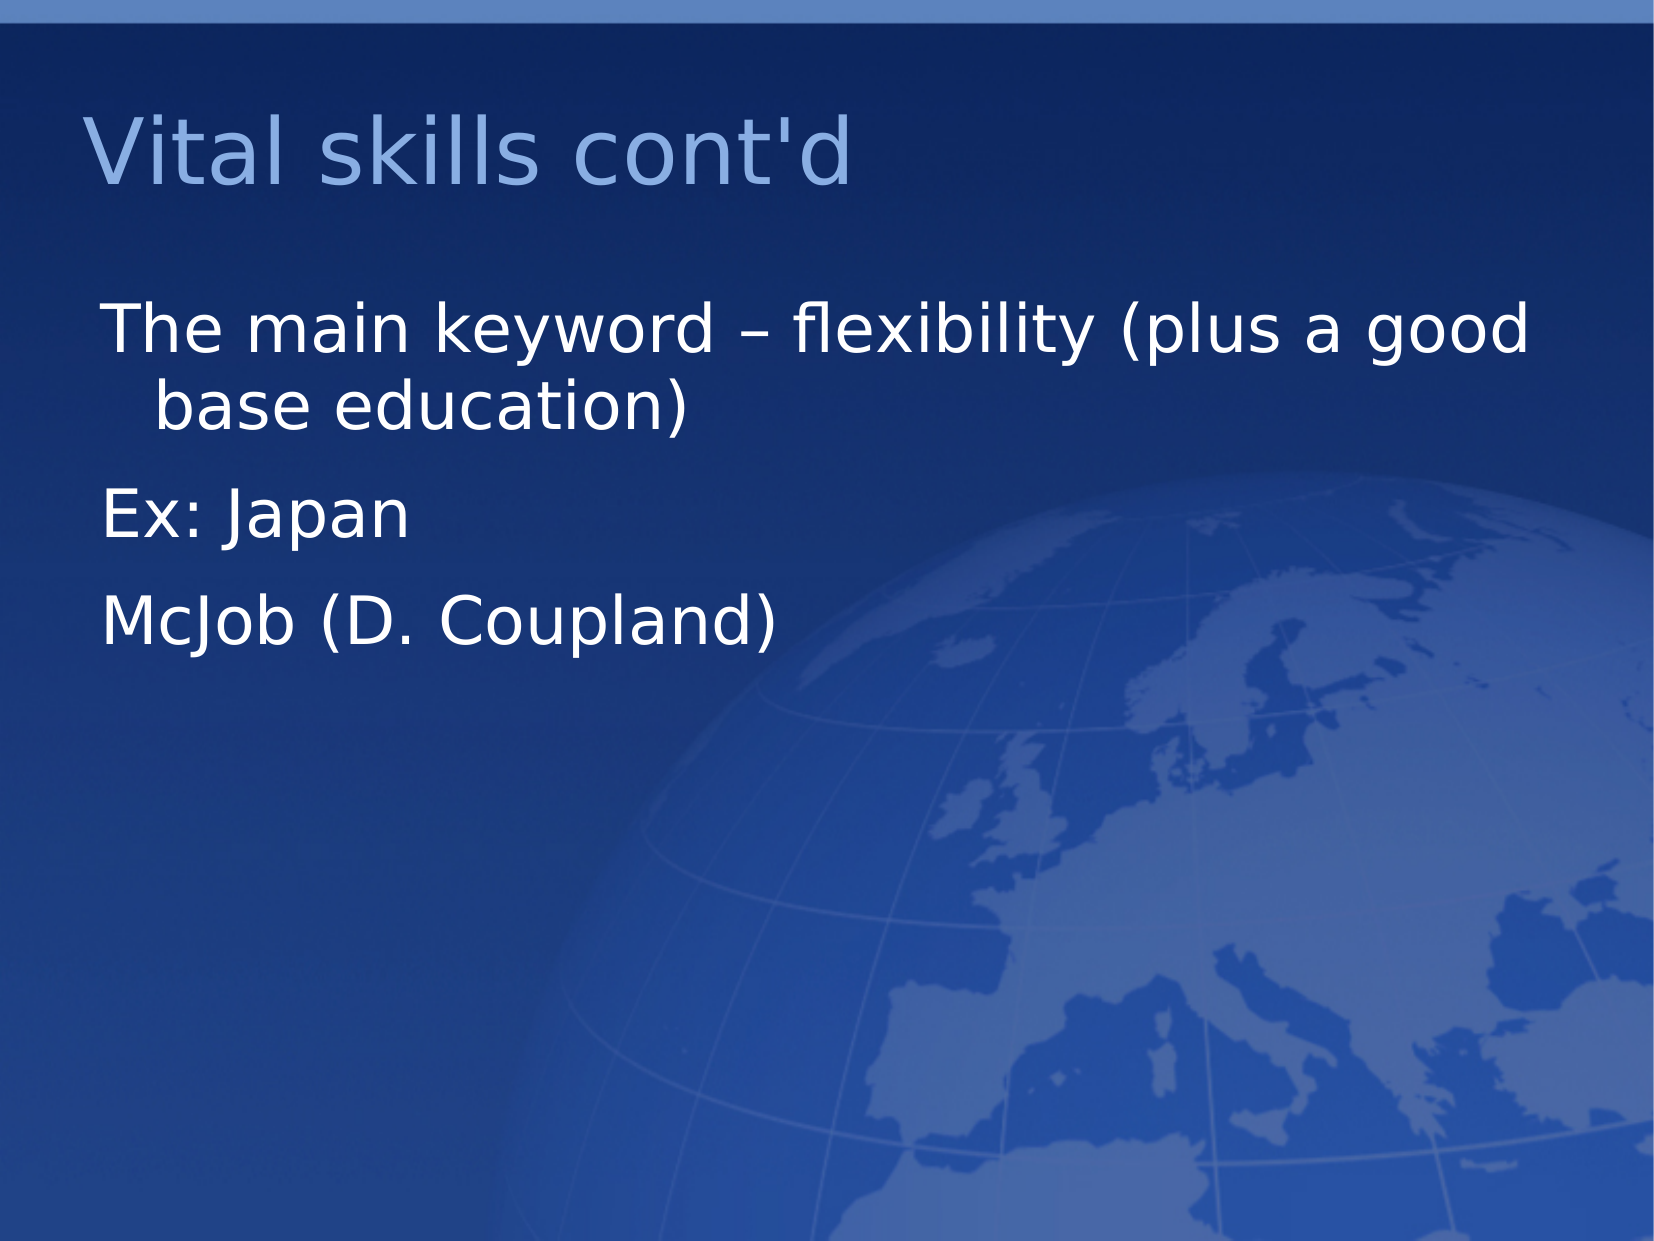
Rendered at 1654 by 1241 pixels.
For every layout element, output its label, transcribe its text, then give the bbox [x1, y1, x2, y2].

picture [0, 0, 1654, 1241]
title Vital skills cont'd [82, 49, 1571, 257]
list The main keyword – flexibility (plus a good base education) Ex: Japan McJob (D. Coupland) [82, 290, 1571, 1109]
